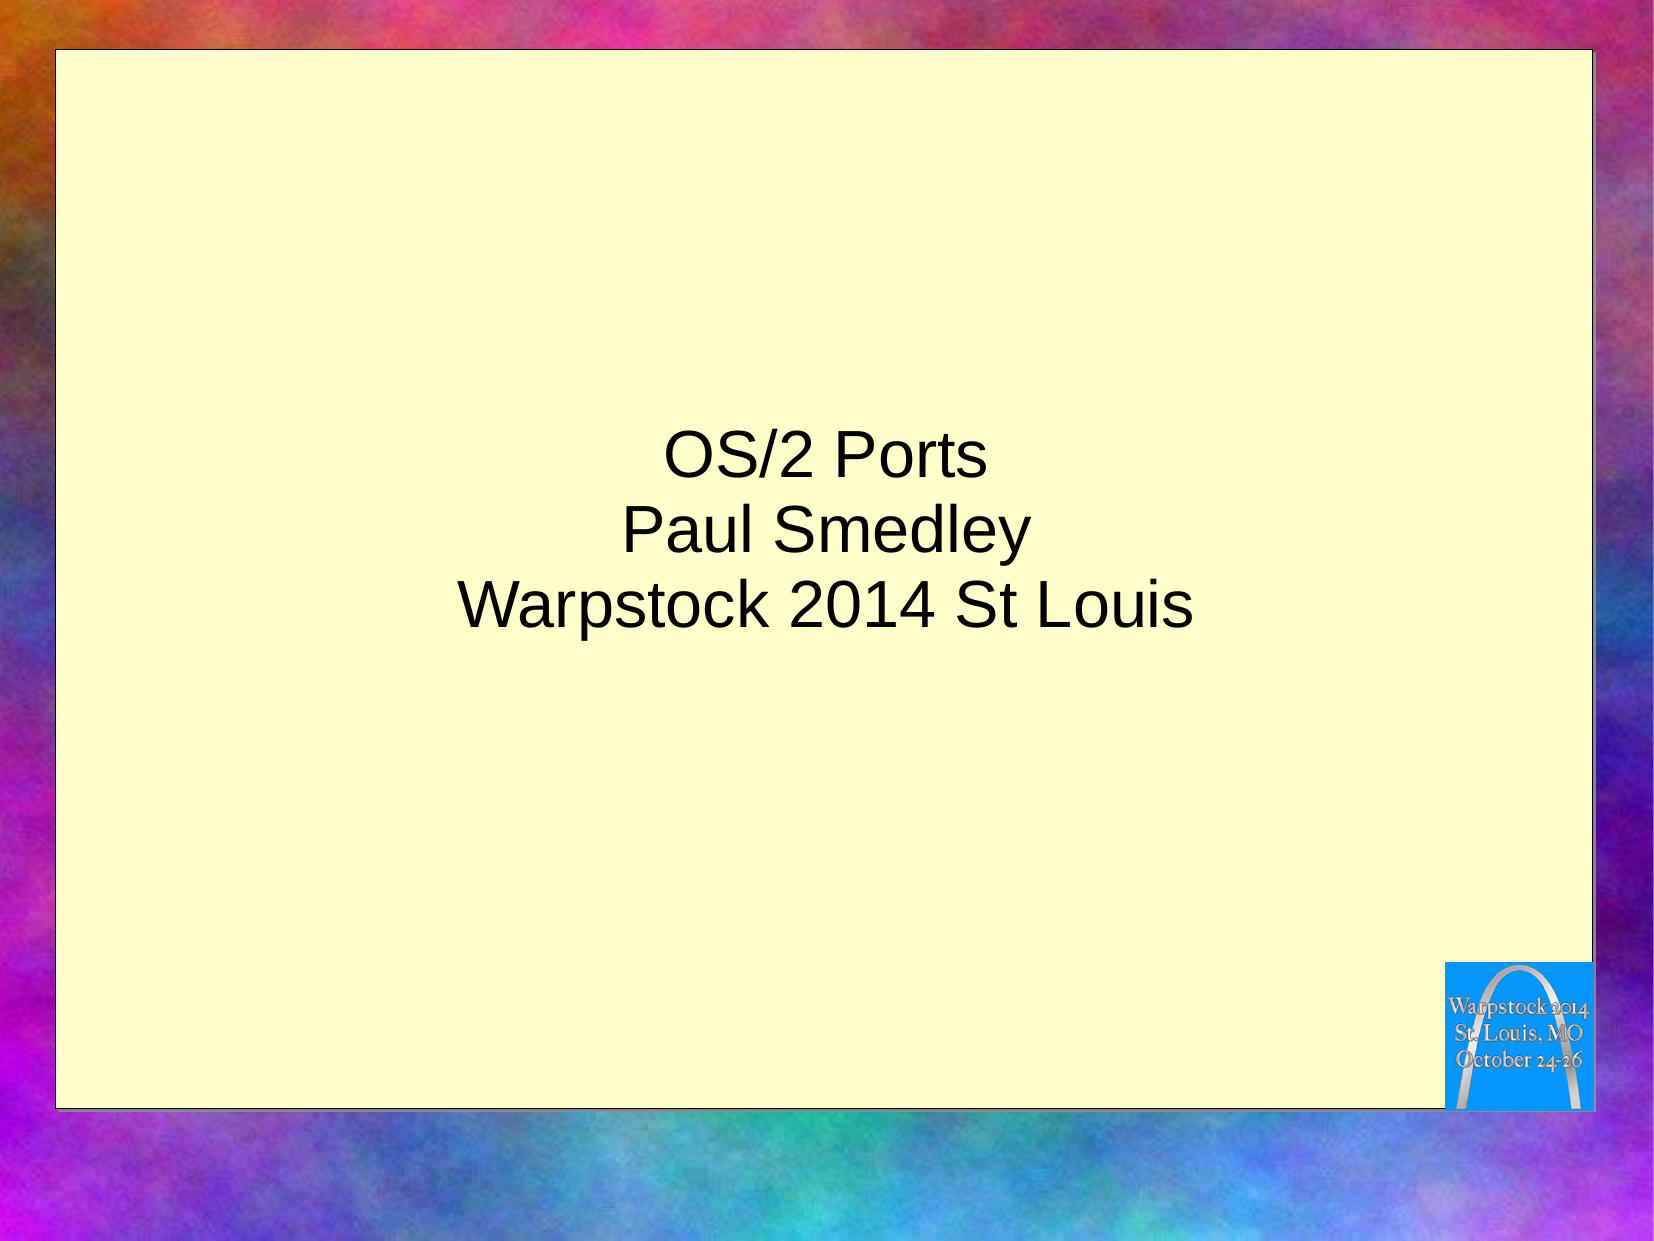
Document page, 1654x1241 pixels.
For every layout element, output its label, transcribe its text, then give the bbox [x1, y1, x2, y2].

subtitle OS/2 Ports Paul Smedley Warpstock 2014 St Louis [82, 49, 1571, 1010]
picture [0, 0, 1654, 1241]
